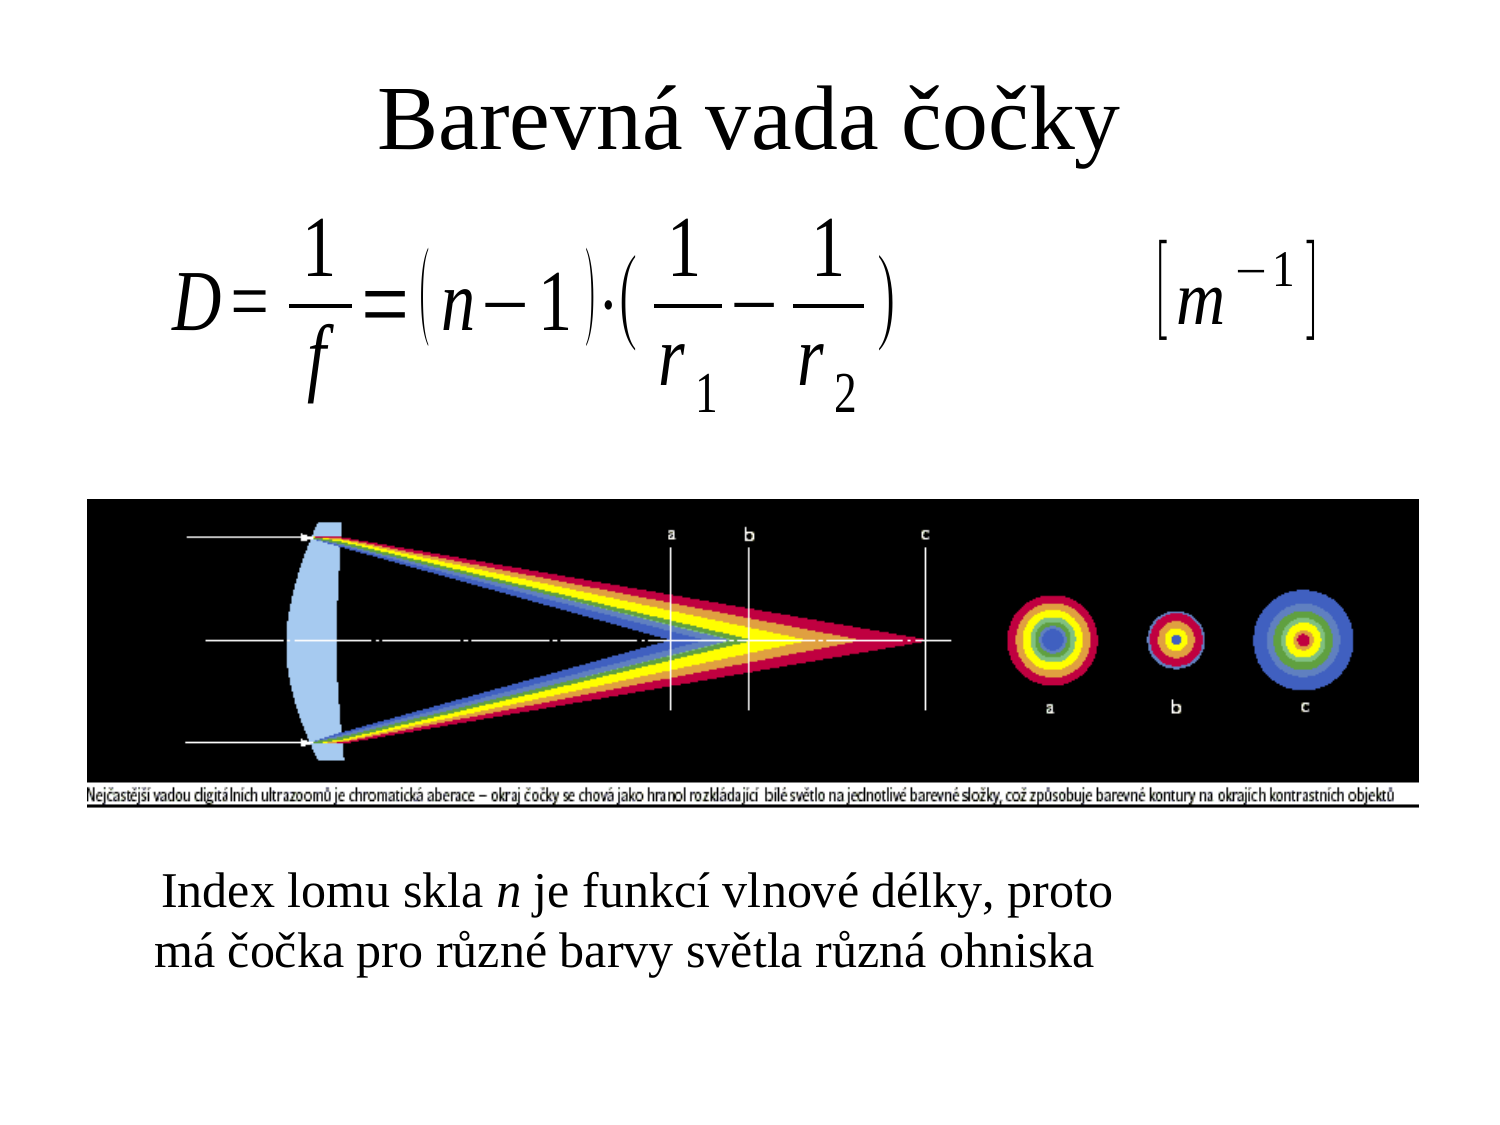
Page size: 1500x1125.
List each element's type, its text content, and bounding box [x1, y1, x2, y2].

text_box Barevná vada čočky [87, 49, 1413, 176]
chart [1137, 237, 1351, 363]
text_box Index lomu skla n je funkcí vlnové délky, proto má čočka pro různé barvy světla různá ohniska [137, 849, 1138, 1046]
picture [87, 499, 1419, 811]
chart [150, 200, 925, 445]
